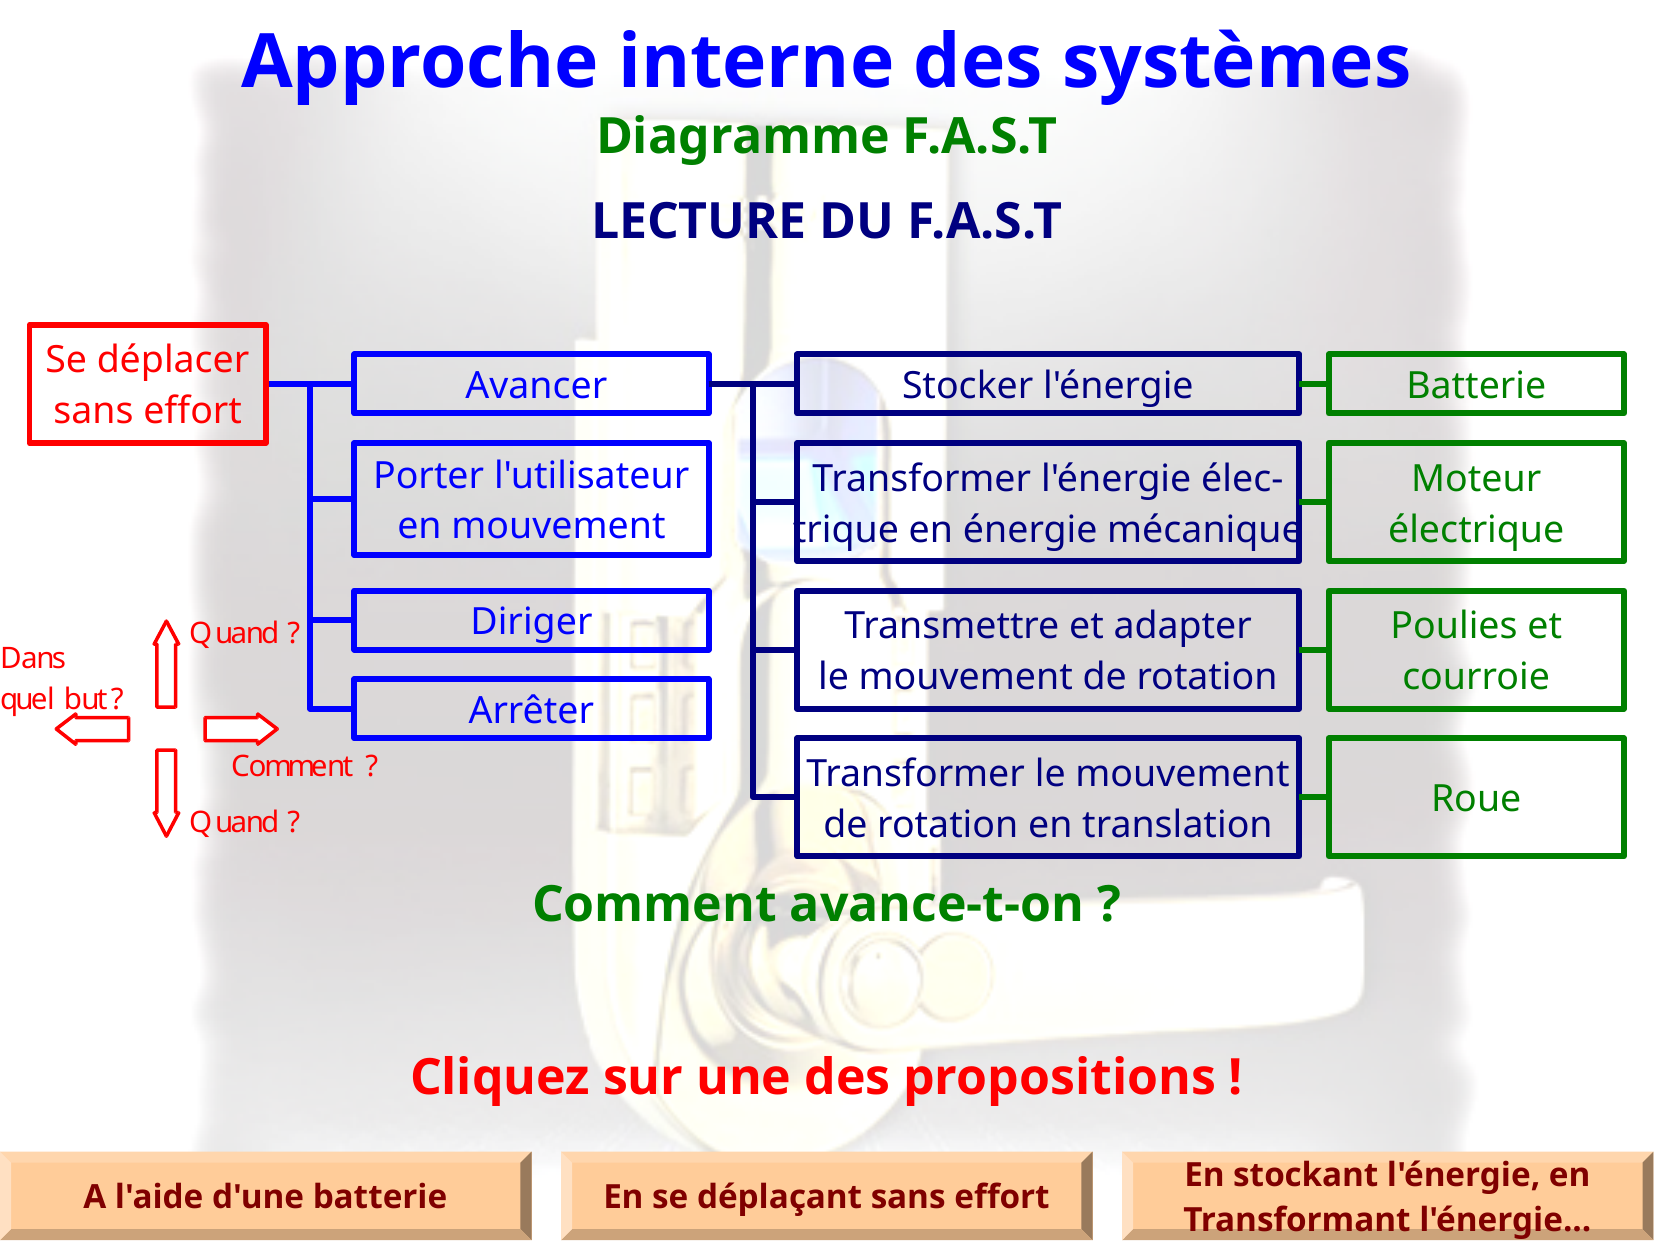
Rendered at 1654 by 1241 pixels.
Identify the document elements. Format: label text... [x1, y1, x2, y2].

text_box Avancer [354, 354, 709, 414]
text_box Moteur électrique [1328, 442, 1625, 562]
text_box Se déplacer sans effort [29, 324, 266, 443]
text_box Comment avance-t-on ? [0, 860, 1654, 945]
text_box Transformer l'énergie élec- trique en énergie mécanique [797, 442, 1300, 562]
text_box Roue [1328, 738, 1625, 857]
chart [0, 610, 384, 857]
text_box Transformer le mouvement de rotation en translation [797, 738, 1300, 857]
text_box Diagramme F.A.S.T [0, 92, 1654, 178]
text_box Arrêter [384, 679, 709, 739]
text_box Stocker l'énergie [797, 354, 1300, 414]
text_box Diriger [354, 590, 709, 650]
text_box Transmettre et adapter le mouvement de rotation [797, 590, 1300, 709]
text_box En se déplaçant sans effort [573, 1163, 1081, 1229]
text_box Bien. On dirige la patinette quand simultanément, on avance, on porte l'utilisateur en mouvement et on arrête la patinette. [1, 1151, 531, 1163]
text_box Cliquez sur une des propositions ! [0, 1033, 1654, 1118]
text_box Porter l'utilisateur en mouvement [354, 442, 709, 556]
text_box En stockant l'énergie, en Transformant l'énergie... [1134, 1163, 1642, 1229]
text_box LECTURE DU F.A.S.T [562, 1151, 1092, 1163]
text_box LECTURE DU F.A.S.T [0, 178, 1654, 262]
text_box Batterie [1328, 354, 1625, 414]
text_box Quand on transforme l'énergie Électrique en énergie... [1123, 1151, 1653, 1163]
text_box Poulies et courroie [1328, 590, 1625, 709]
text_box A l'aide d'une batterie [12, 1163, 520, 1229]
